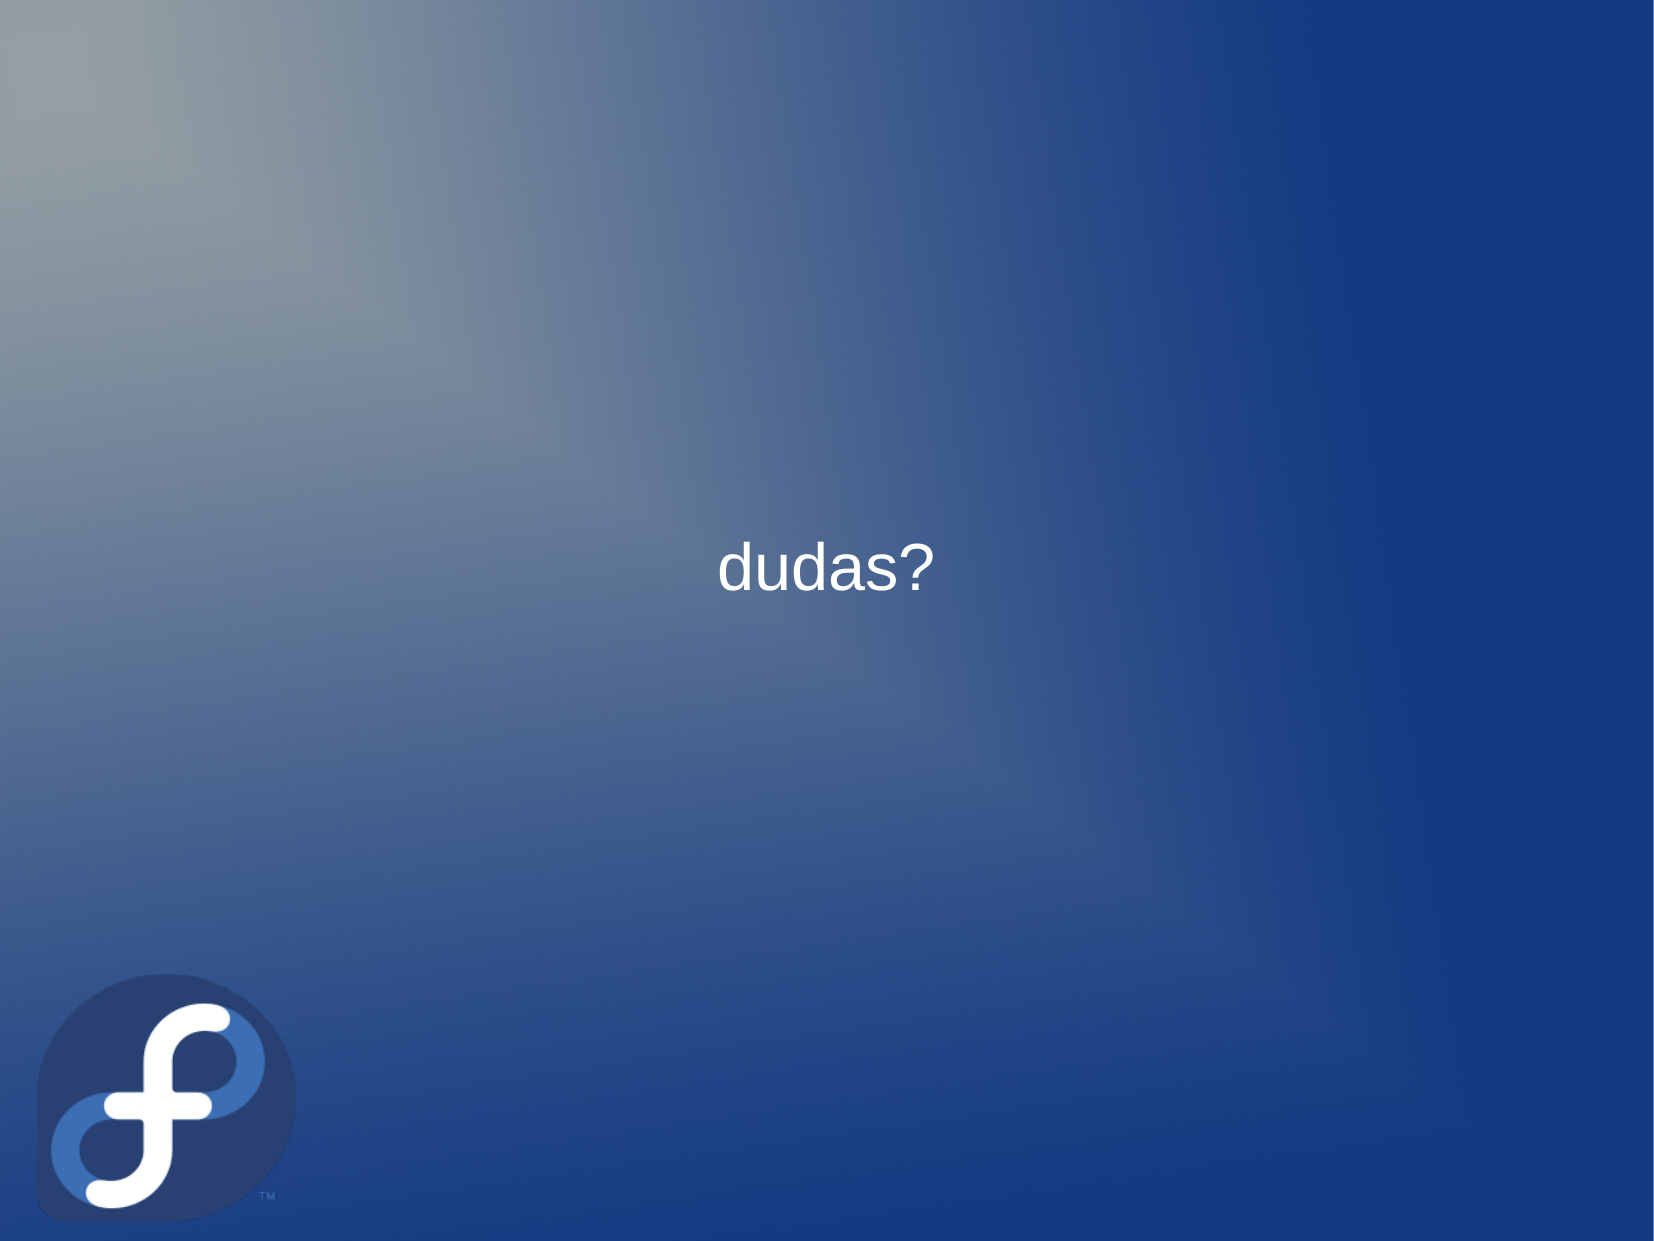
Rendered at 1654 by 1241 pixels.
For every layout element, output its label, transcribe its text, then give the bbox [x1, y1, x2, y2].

subtitle ​dudas? [82, 49, 1571, 1010]
picture [0, 0, 1654, 1241]
